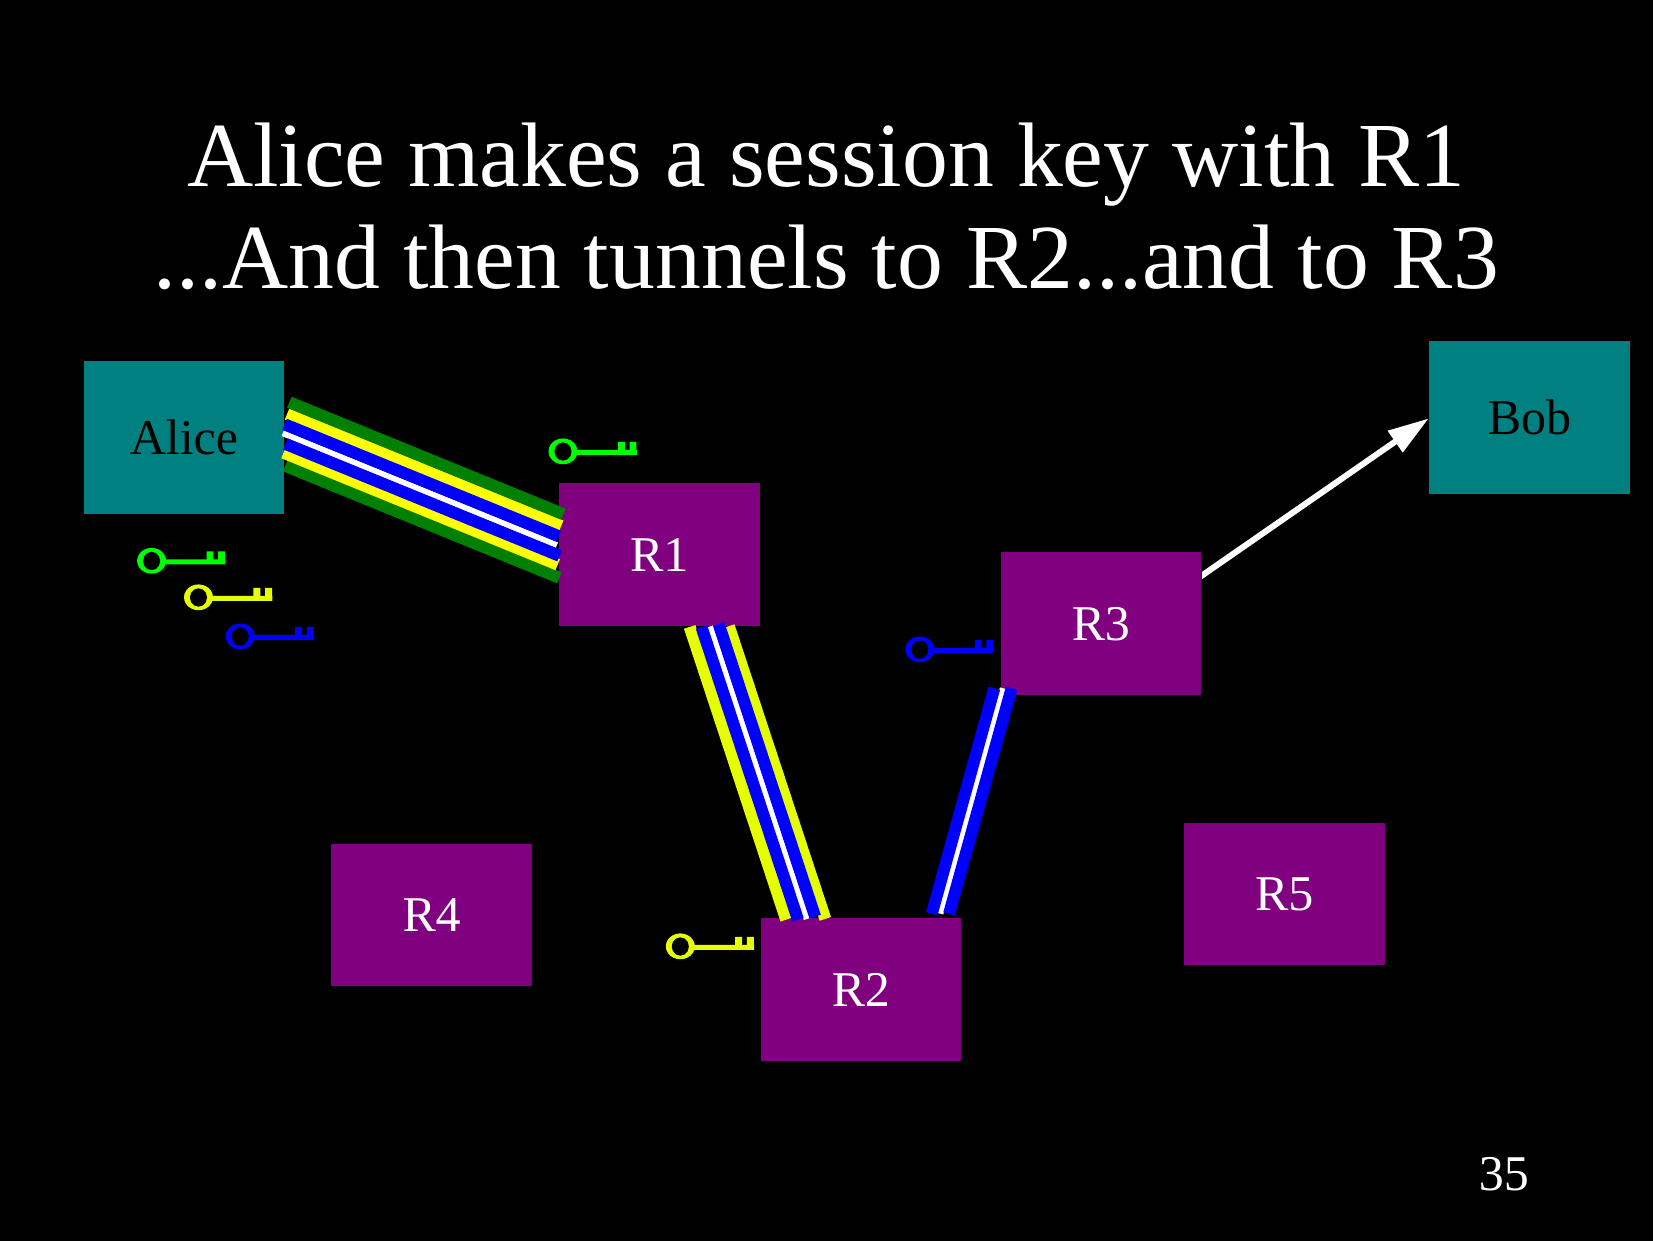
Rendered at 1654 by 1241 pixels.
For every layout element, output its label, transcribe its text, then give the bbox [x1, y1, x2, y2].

text_box Alice [83, 360, 285, 515]
title Alice makes a session key with R1 ...And then tunnels to R2...and to R3 [121, 79, 1534, 334]
text_box R2 [760, 917, 962, 1062]
text_box R5 [1183, 822, 1386, 966]
text_box [665, 933, 755, 960]
text_box [137, 547, 226, 574]
text_box Bob [1428, 340, 1631, 495]
text_box [548, 438, 637, 465]
text_box [225, 623, 315, 650]
text_box R4 [330, 843, 533, 987]
text_box [905, 636, 994, 663]
text_box R3 [1000, 551, 1202, 696]
text_box R1 [558, 482, 761, 627]
text_box [184, 584, 273, 611]
